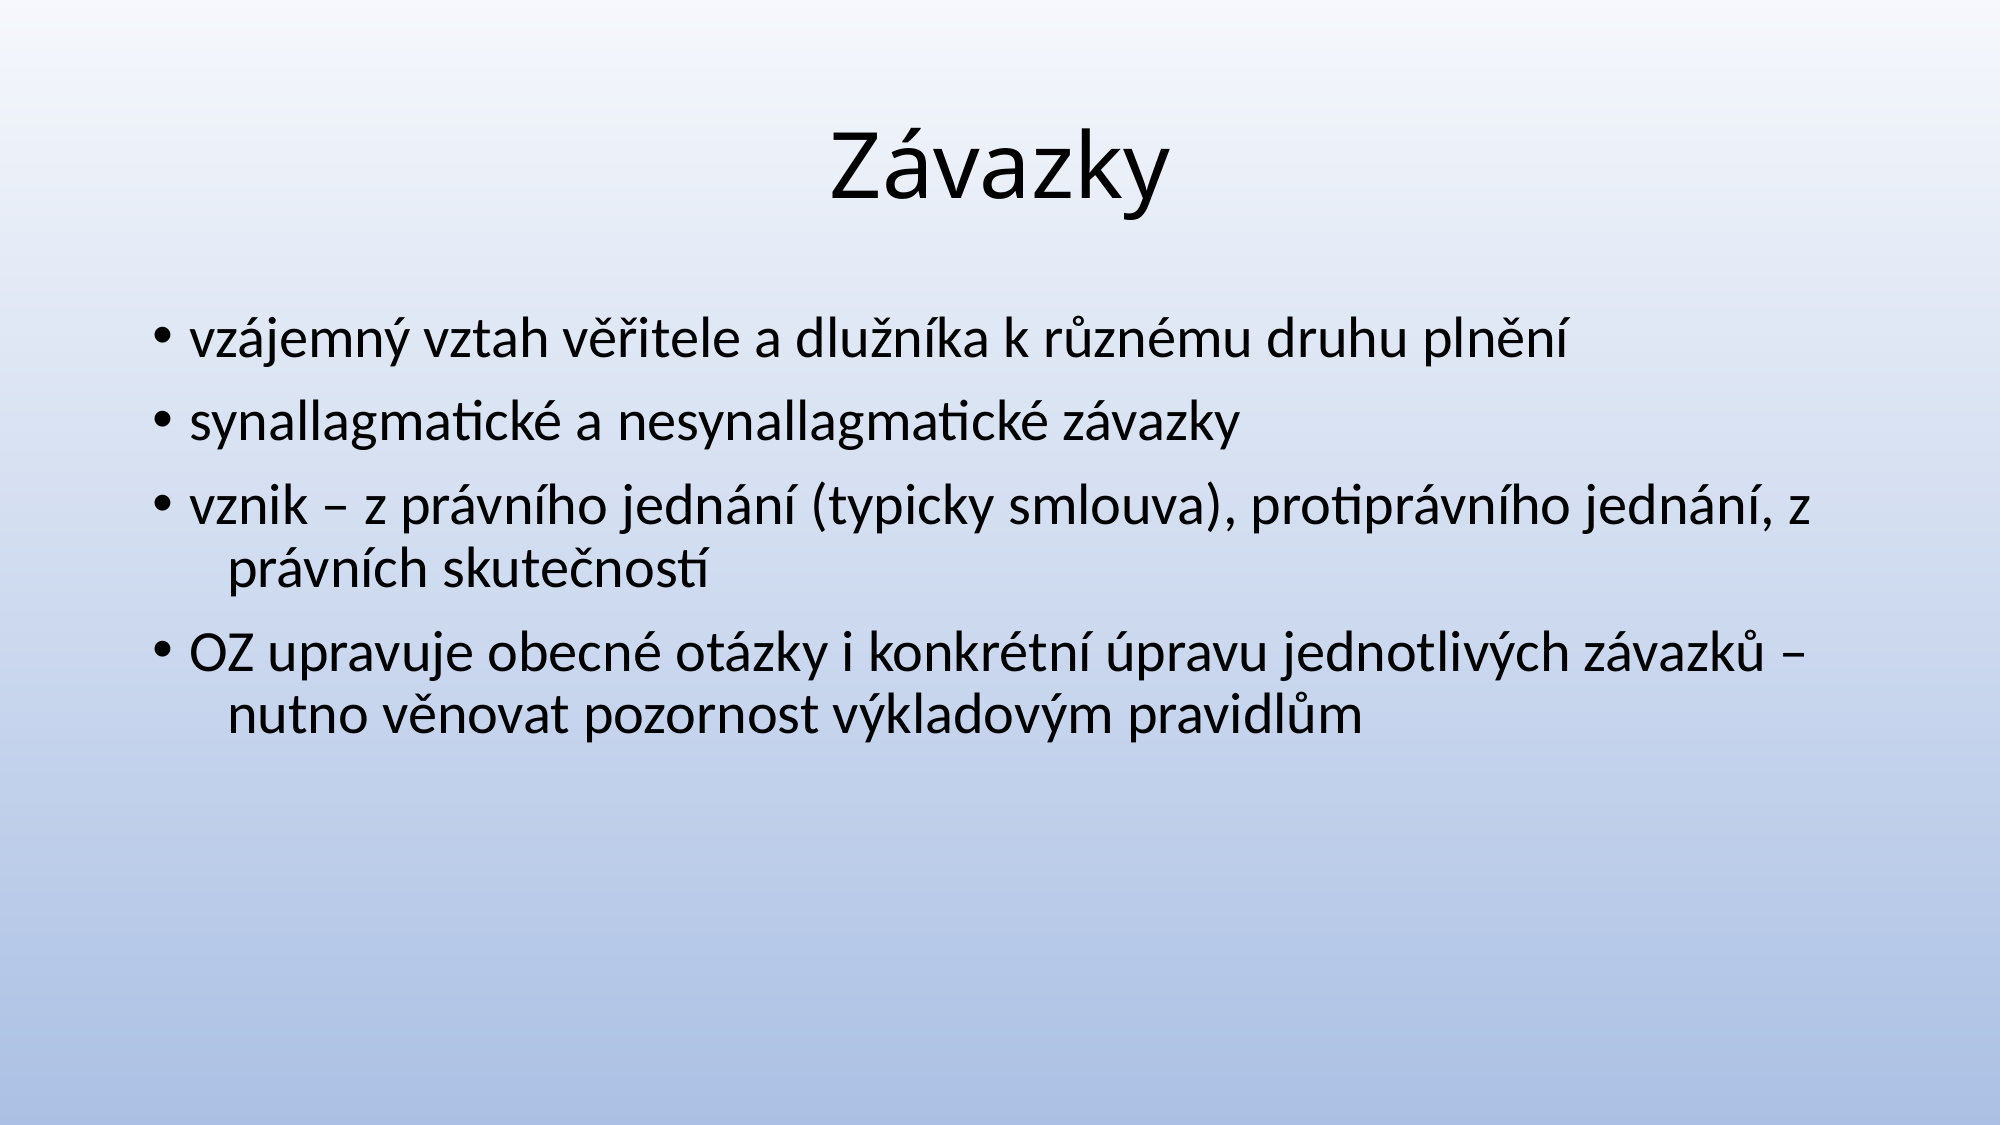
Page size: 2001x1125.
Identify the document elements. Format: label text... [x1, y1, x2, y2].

title Závazky [137, 59, 1863, 278]
list vzájemný vztah věřitele a dlužníka k různému druhu plnění synallagmatické a nesynallagmatické závazky vznik – z právního jednání (typicky smlouva), protiprávního jednání, z právních skutečností OZ upravuje obecné otázky i konkrétní úpravu jednotlivých závazků – nutno věnovat pozornost výkladovým pravidlům [137, 299, 1863, 1014]
